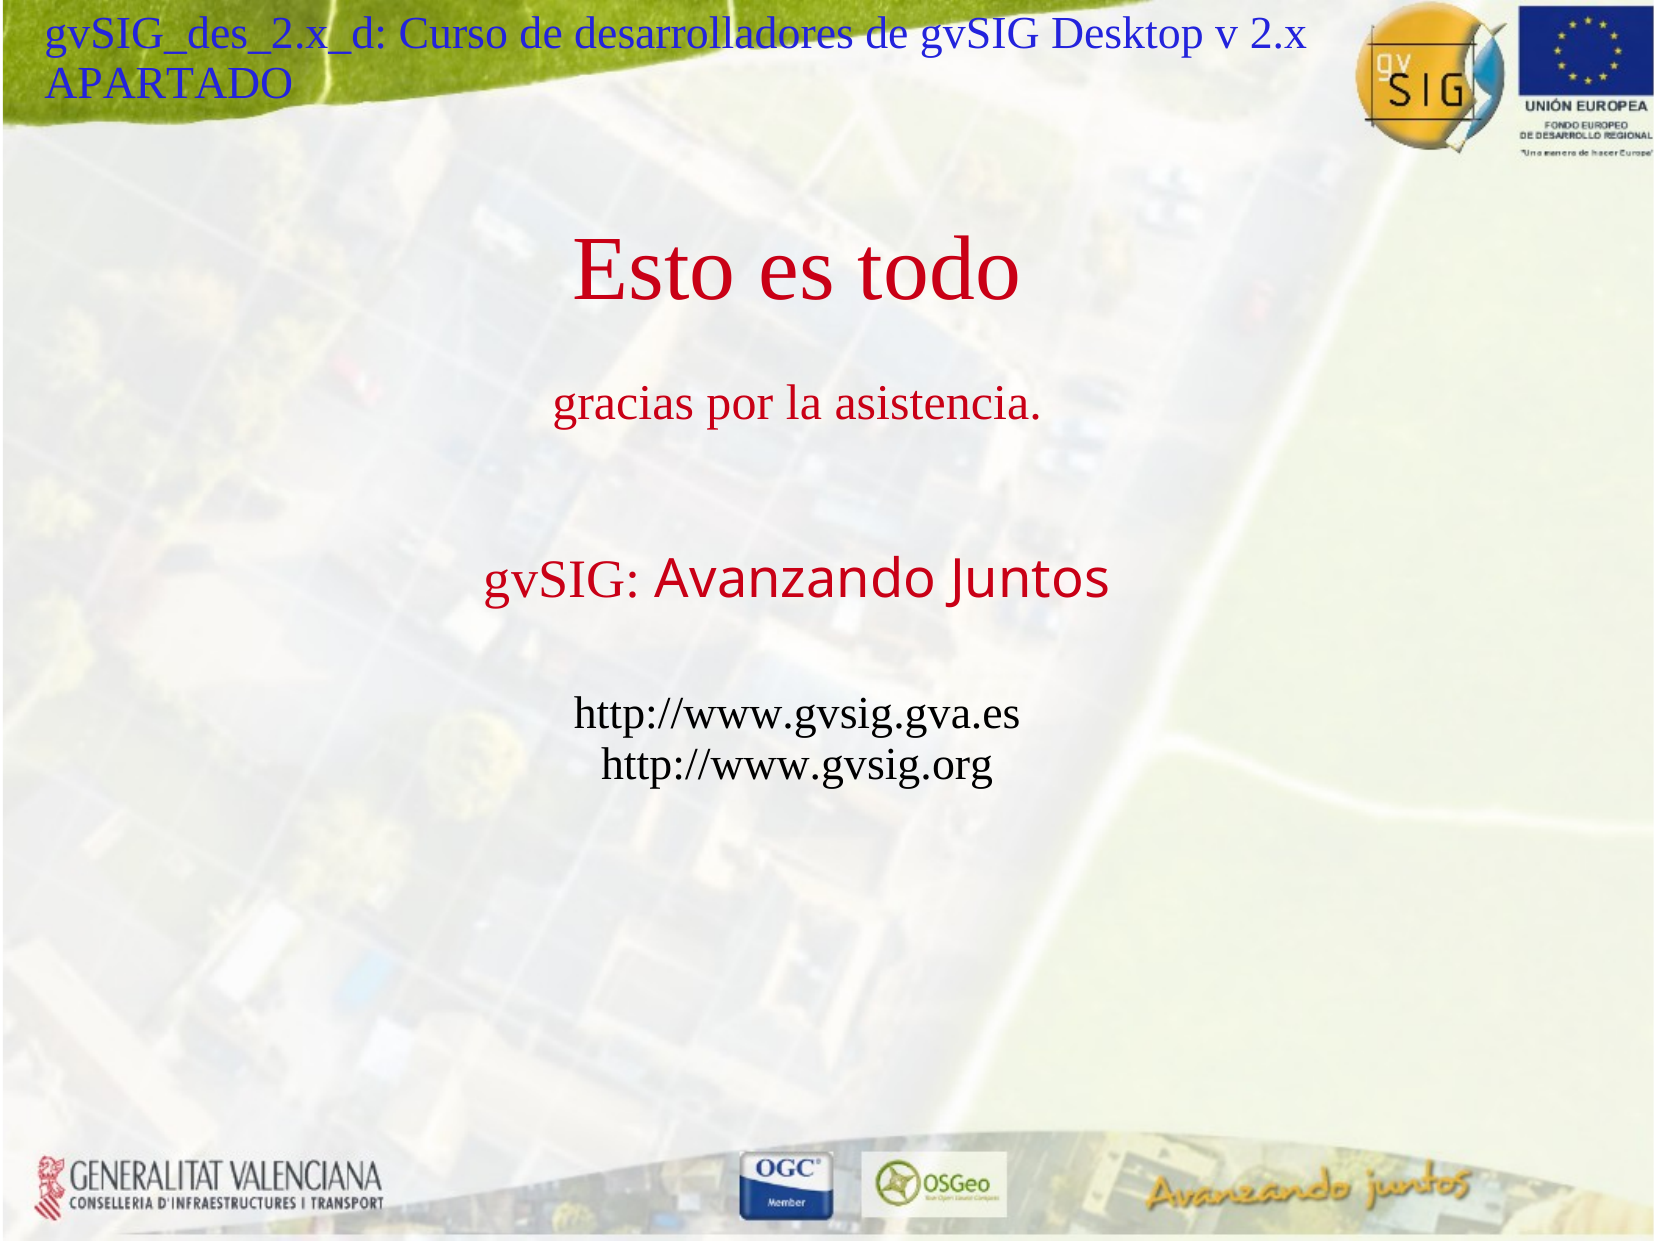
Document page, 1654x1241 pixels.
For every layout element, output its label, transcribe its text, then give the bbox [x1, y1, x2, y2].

text_box Esto es todo gracias por la asistencia. gvSIG: Avanzando Juntos http://www.gvsig.gva.es http://www.gvsig.org [88, 210, 1506, 1093]
picture [2, 0, 1654, 1241]
